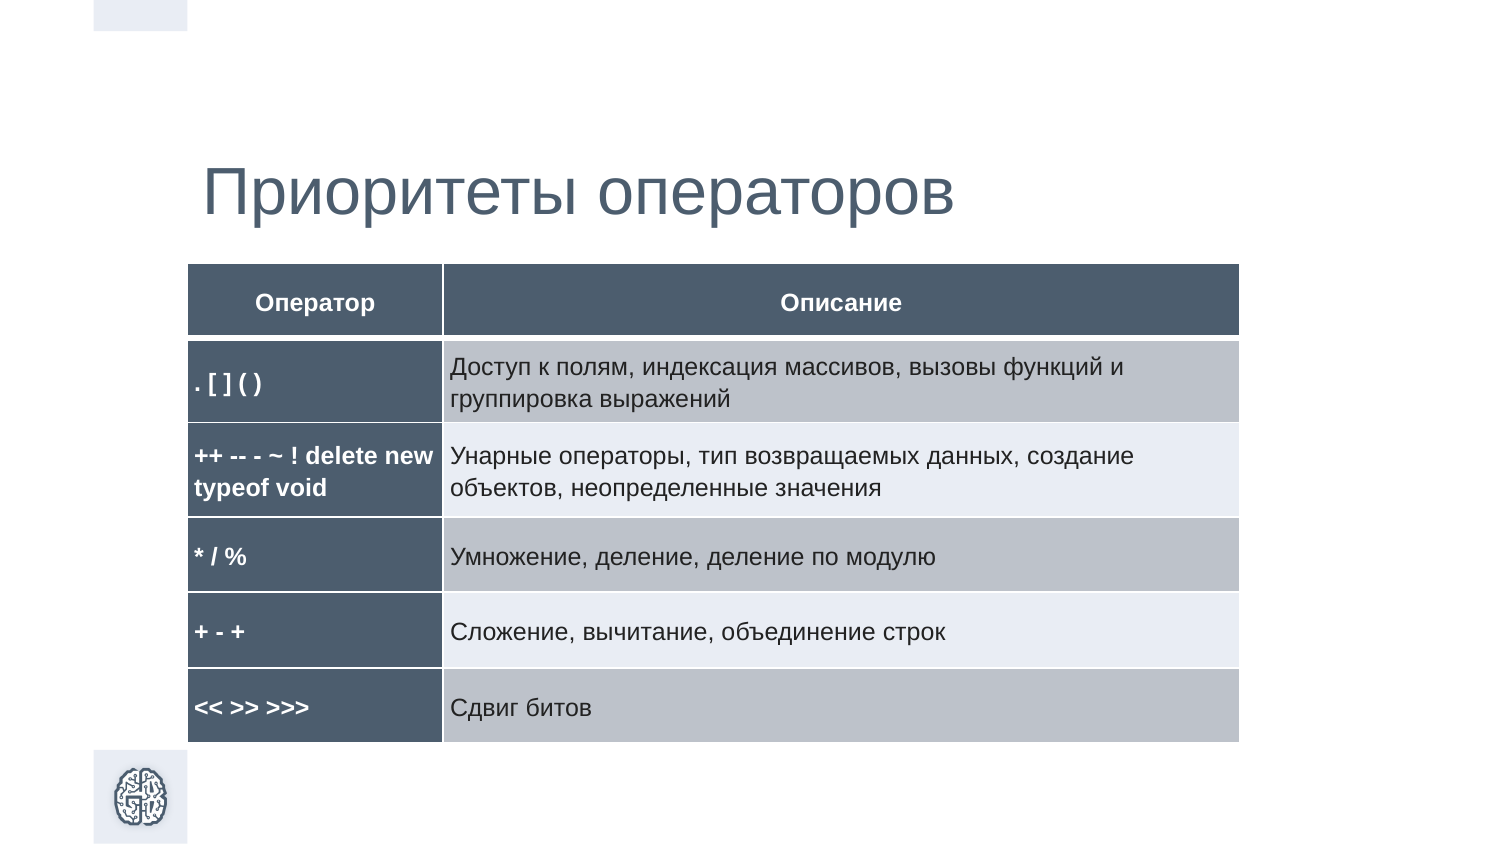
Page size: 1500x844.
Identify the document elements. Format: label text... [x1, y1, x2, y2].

table_cell . [ ] ( ) [188, 341, 442, 422]
table_cell + - + [188, 593, 442, 667]
text_box Приоритеты операторов [187, 93, 1312, 282]
table_header Описание [444, 264, 1239, 335]
table_cell Унарные операторы, тип возвращаемых данных, создание объектов, неопределенные значения [444, 423, 1239, 516]
table_cell Умножение, деление, деление по модулю [444, 518, 1239, 591]
table_cell Сложение, вычитание, объединение строк [444, 593, 1239, 667]
table_cell * / % [188, 518, 442, 591]
table_cell Доступ к полям, индексация массивов, вызовы функций и группировка выражений [444, 341, 1239, 422]
table_cell ++ -- - ~ ! delete new typeof void [188, 423, 442, 516]
table_cell Сдвиг битов [444, 669, 1239, 742]
picture [106, 760, 175, 834]
table_header Оператор [188, 264, 442, 335]
table_cell << >> >>> [188, 669, 442, 742]
